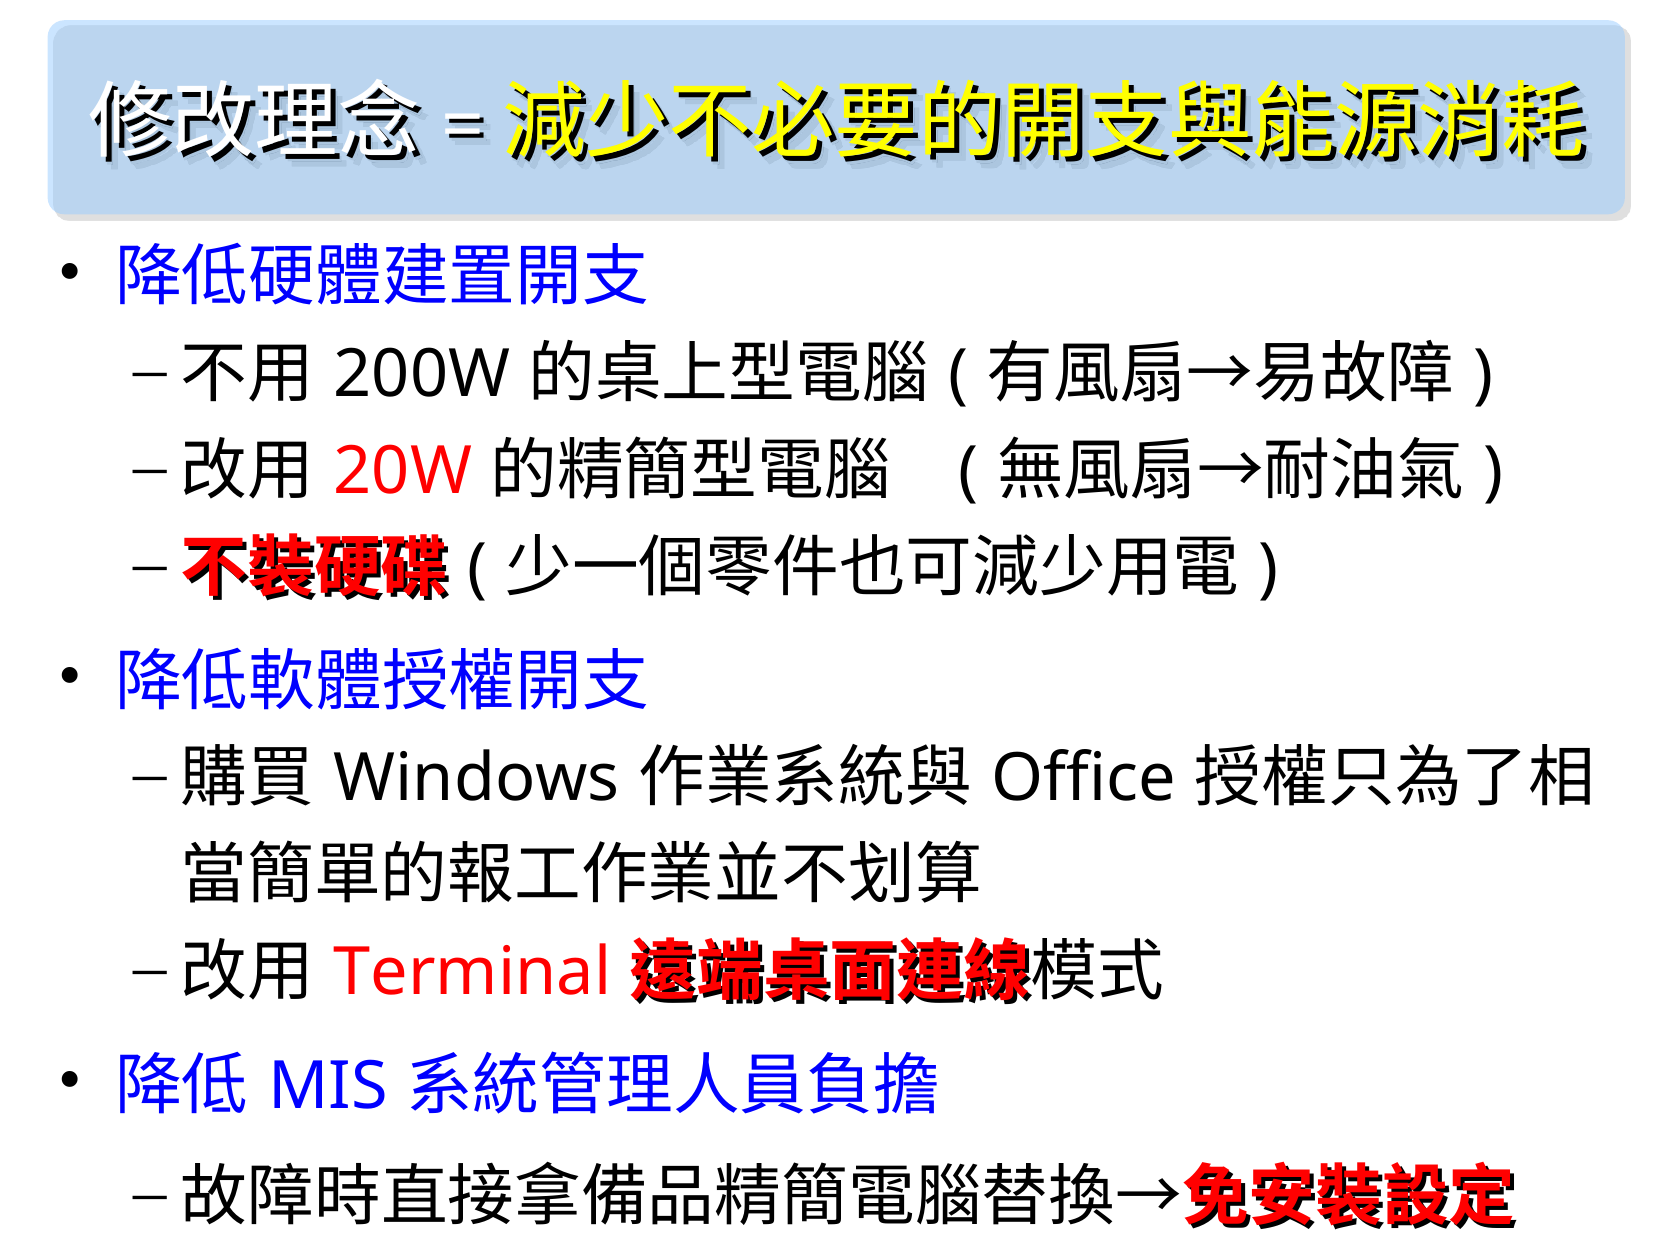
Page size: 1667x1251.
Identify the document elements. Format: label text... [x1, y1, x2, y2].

list 降低硬體建置開支 不用200W的桌上型電腦(有風扇→易故障) 改用20W的精簡型電腦 (無風扇→耐油氣) 不裝硬碟(少一個零件也可減少用電) 降低軟體授權開支 購買Windows作業系統與Office授權只為了相當簡單的報工作業並不划算 改用Terminal遠端桌面連線模式 降低MIS系統管理人員負擔 故障時直接拿備品精簡電腦替換→免安裝設定 [59, 222, 1625, 1156]
text_box 修改理念=減少不必要的開支與能源消耗 [47, 20, 1625, 215]
